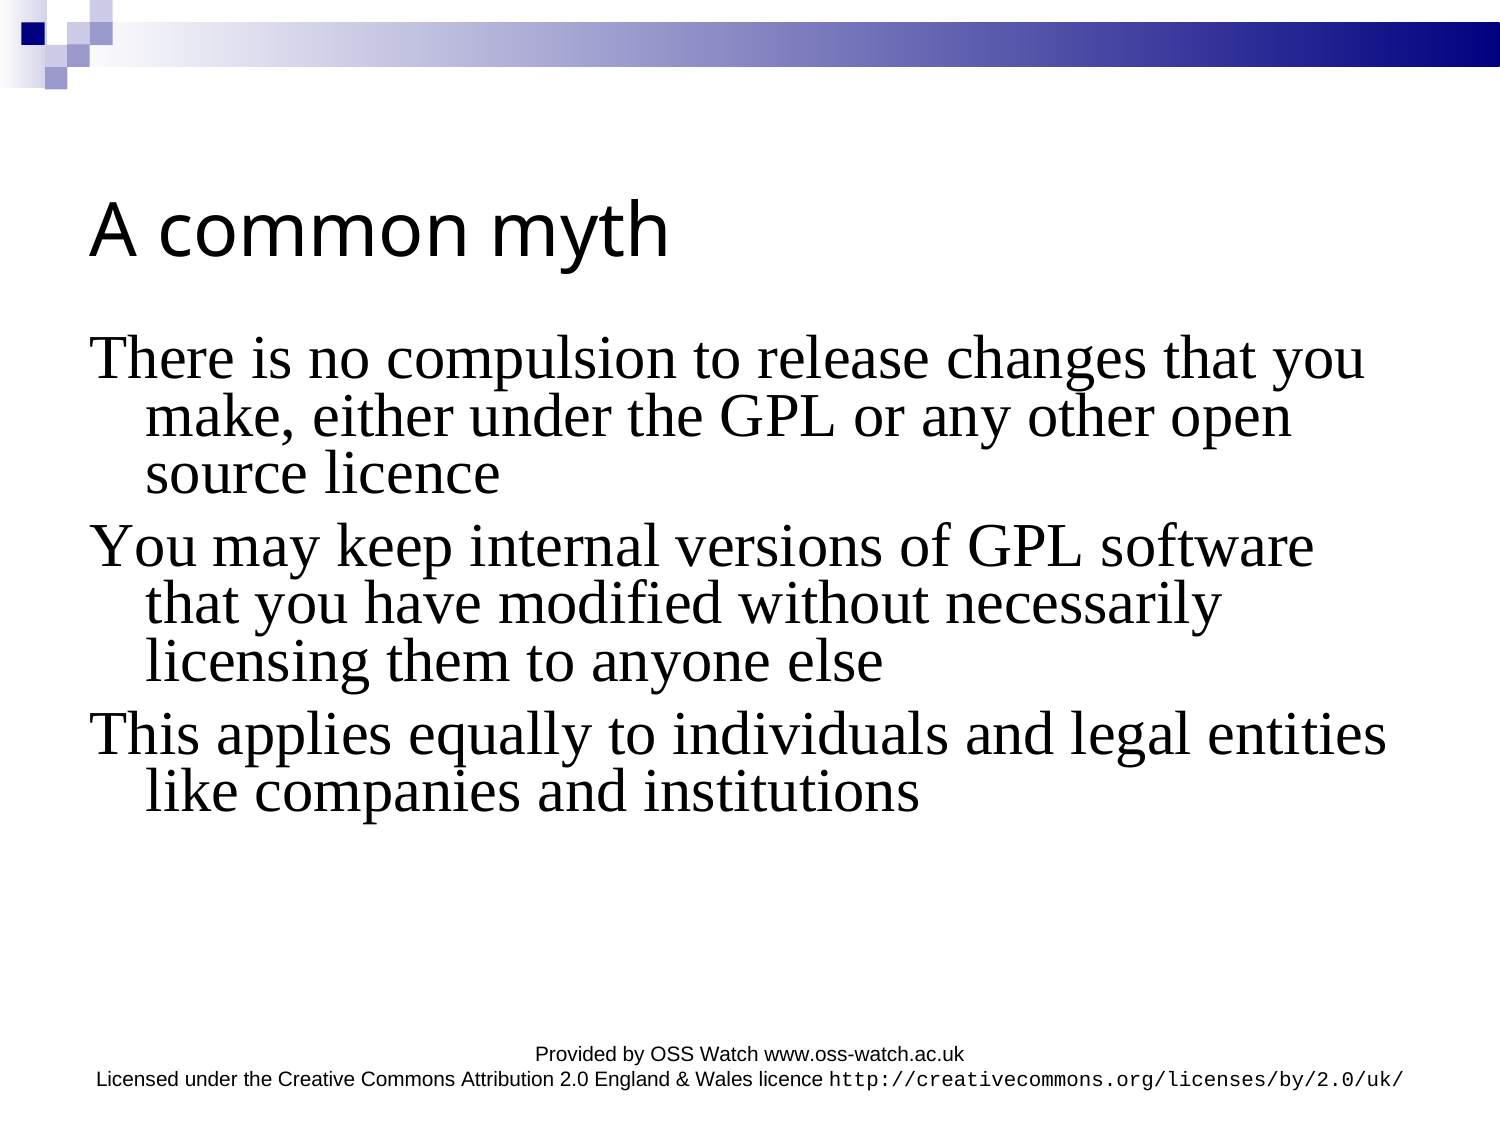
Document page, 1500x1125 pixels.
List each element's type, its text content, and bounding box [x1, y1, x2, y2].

title A common myth [75, 148, 1426, 289]
list There is no compulsion to release changes that you make, either under the GPL or any other open source licence You may keep internal versions of GPL software that you have modified without necessarily licensing them to anyone else This applies equally to individuals and legal entities like companies and institutions [75, 324, 1426, 870]
